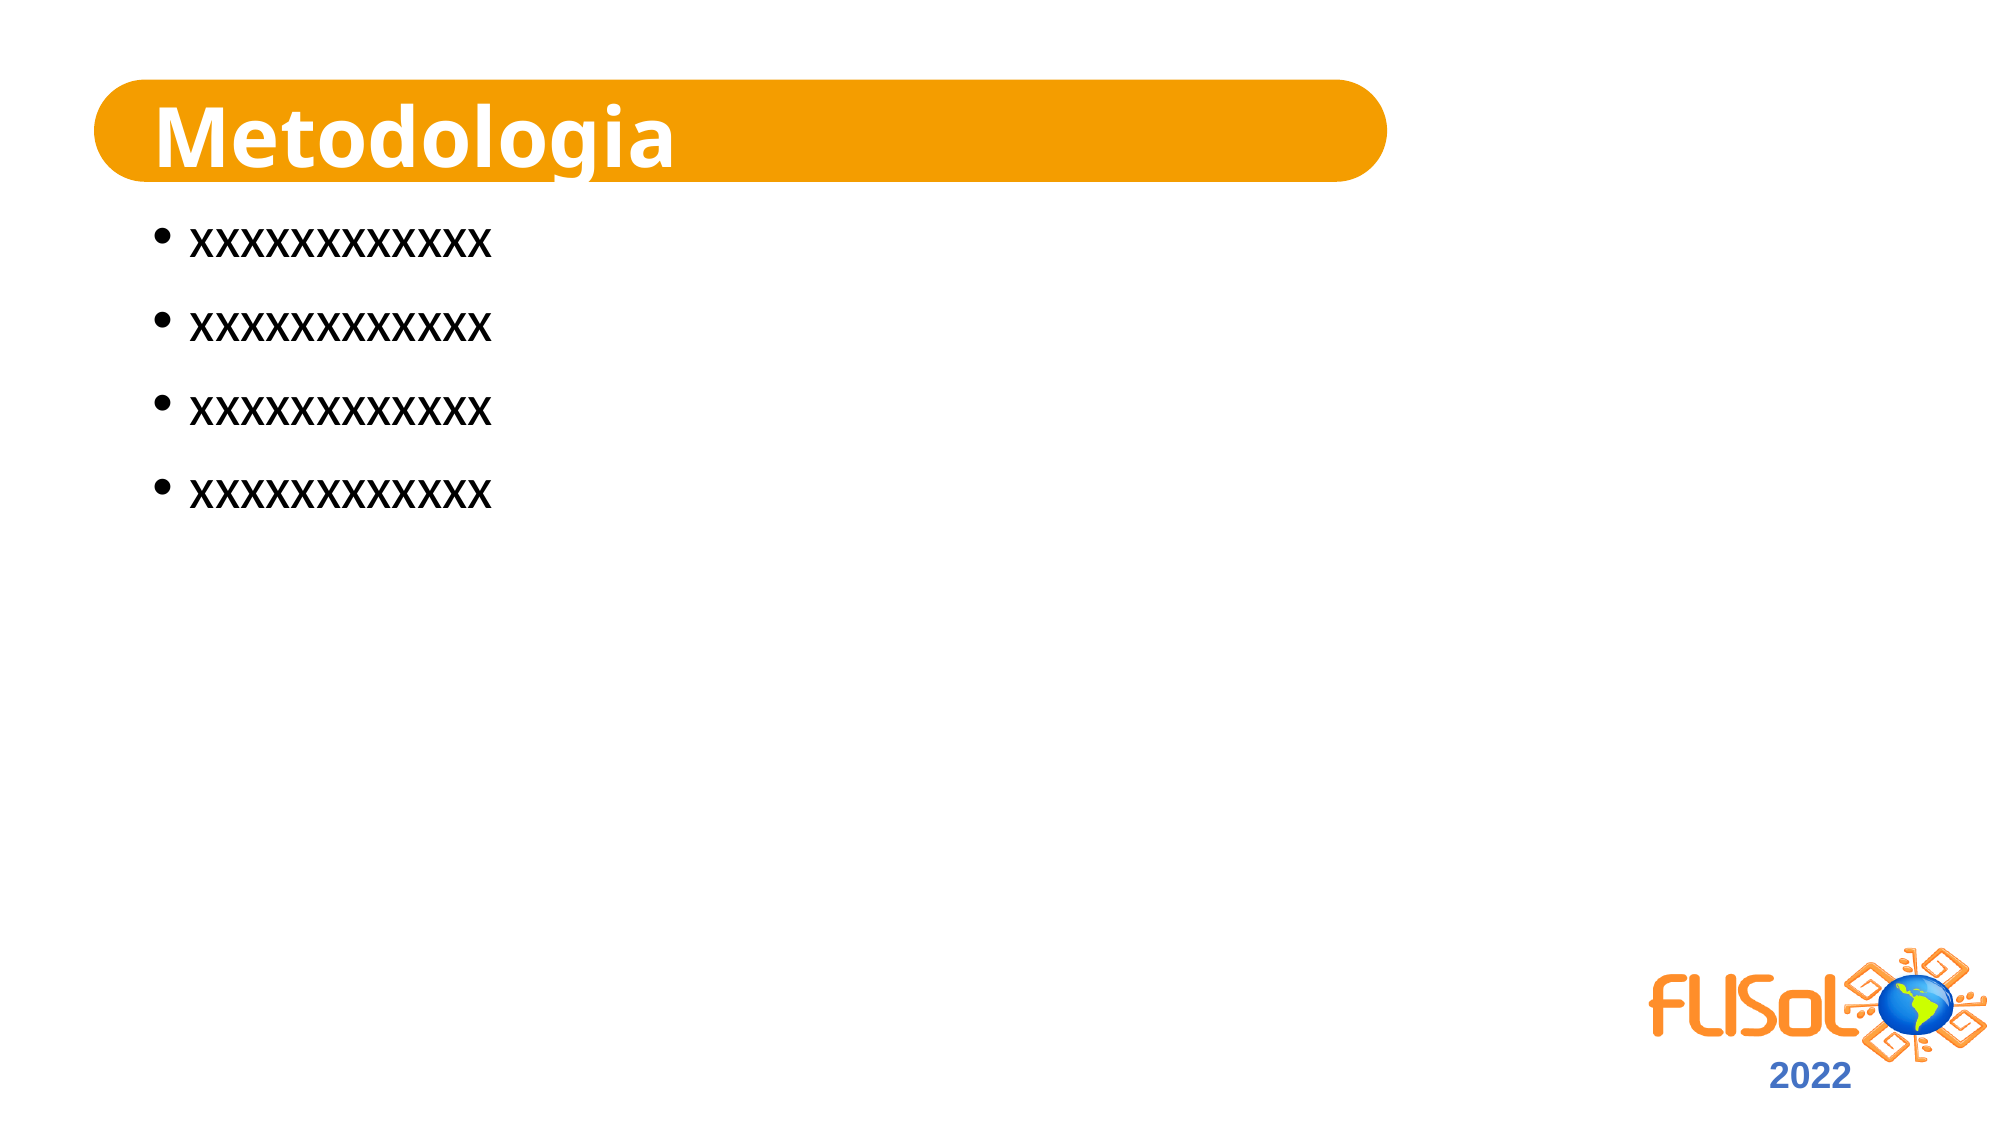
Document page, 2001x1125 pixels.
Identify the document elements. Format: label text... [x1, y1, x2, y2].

list xxxxxxxxxxxx xxxxxxxxxxxx xxxxxxxxxxxx xxxxxxxxxxxx [137, 200, 1863, 1014]
title Metodologia [137, 82, 1432, 200]
